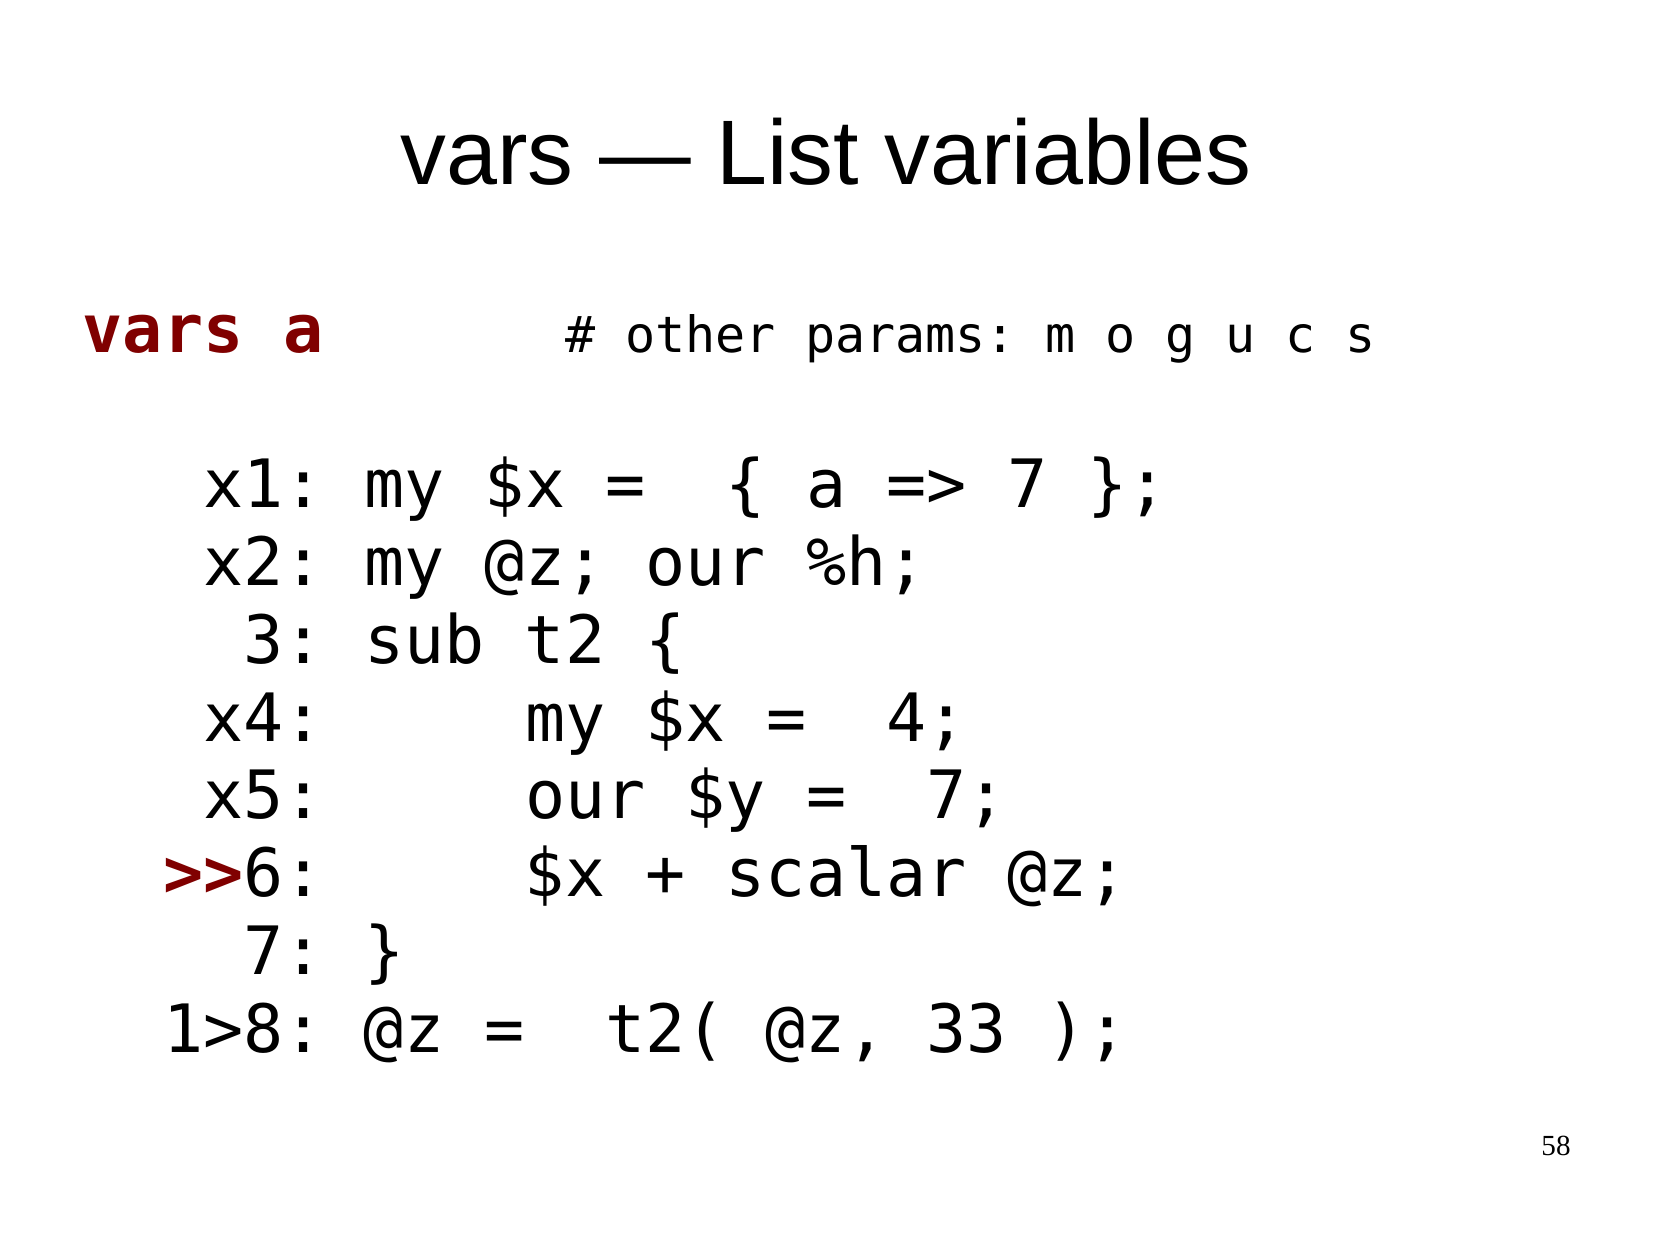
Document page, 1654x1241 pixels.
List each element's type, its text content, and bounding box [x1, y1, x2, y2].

title vars — List variables [82, 49, 1571, 257]
subtitle vars a # other params: m o g u c s x1: my $x = { a => 7 }; x2: my @z; our %h; 3: sub t2 { x4: my $x = 4; x5: our $y = 7; >>6: $x + scalar @z; 7: } 1>8: @z = t2( @z, 33 ); [82, 290, 1571, 1158]
